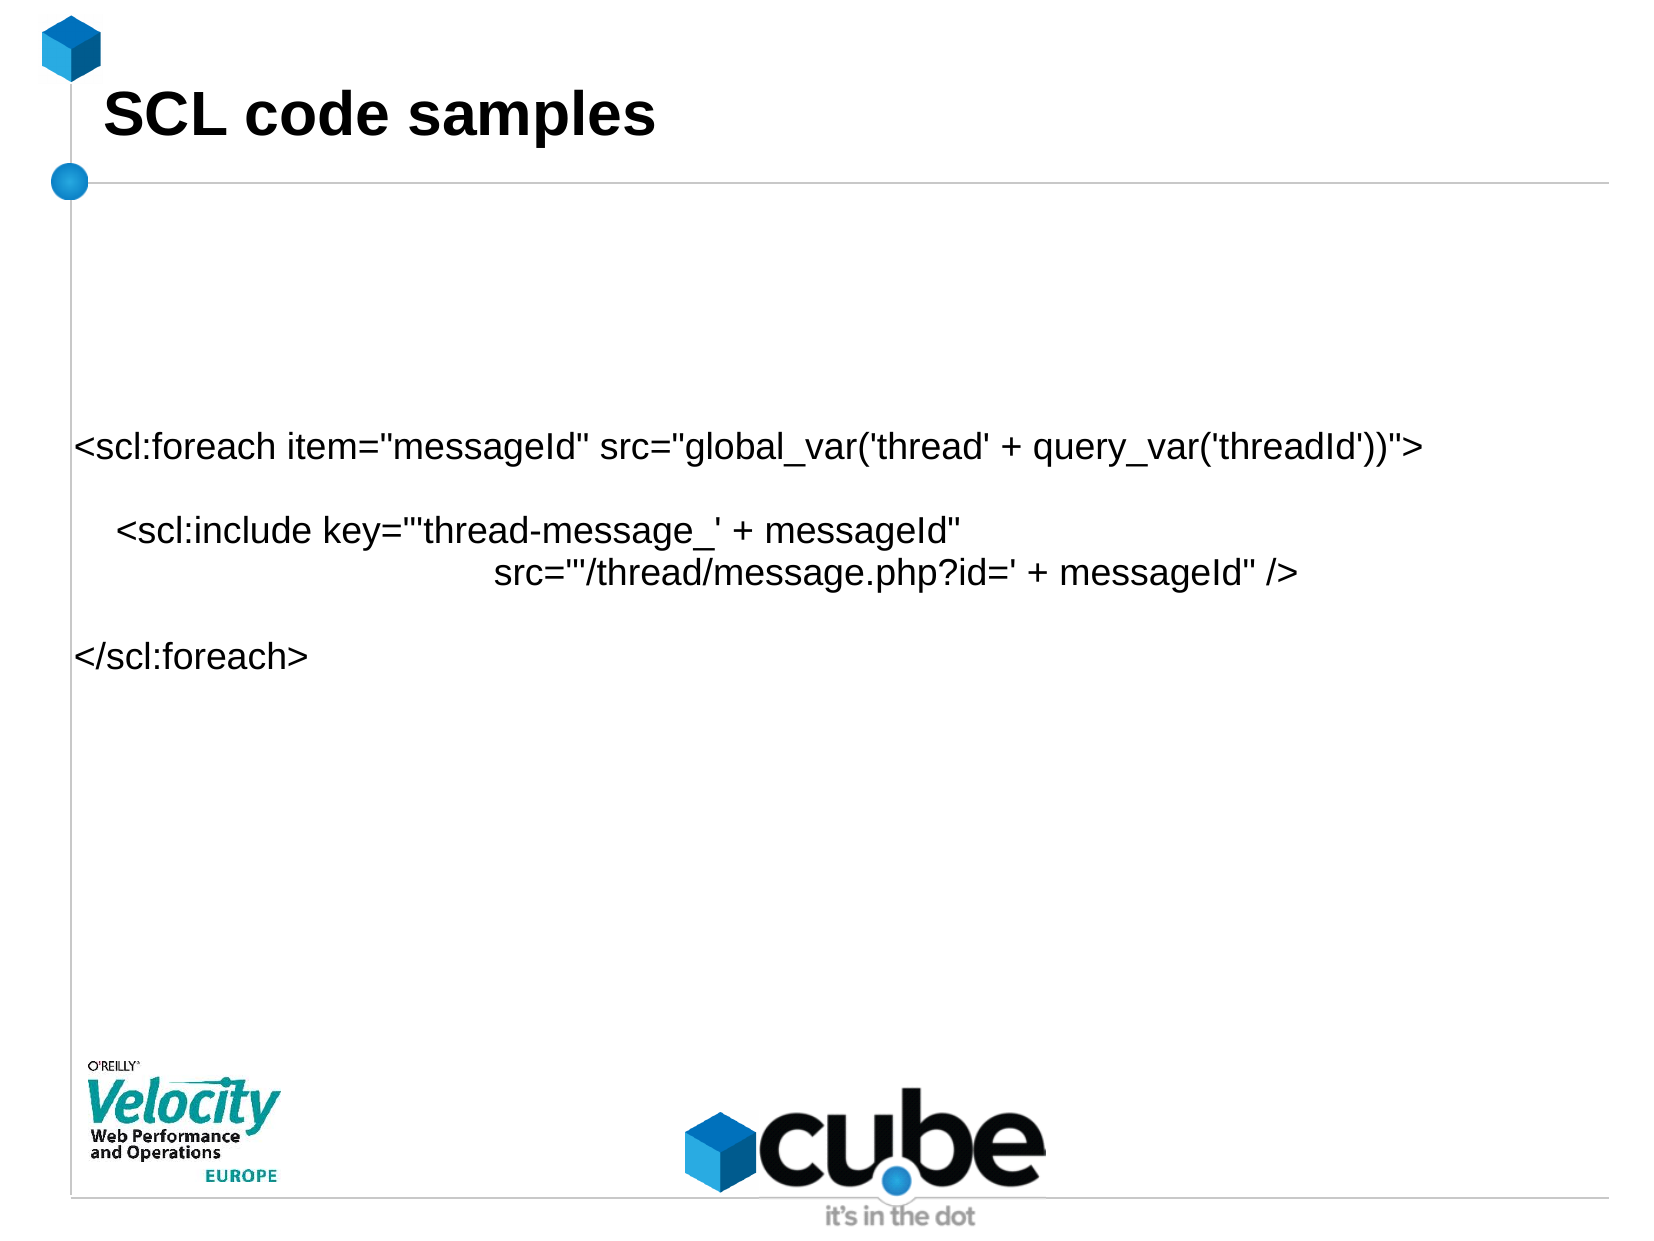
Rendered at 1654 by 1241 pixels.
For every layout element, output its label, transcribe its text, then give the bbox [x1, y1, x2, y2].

text_box <scl:foreach item="messageId" src="global_var('thread' + query_var('threadId'))"> <scl:include key="'thread-message_' + messageId" src="'/thread/message.php?id=' + messageId" /> </scl:foreach> [59, 417, 1654, 728]
picture [88, 1061, 281, 1182]
title SCL code samples [103, 49, 1551, 178]
